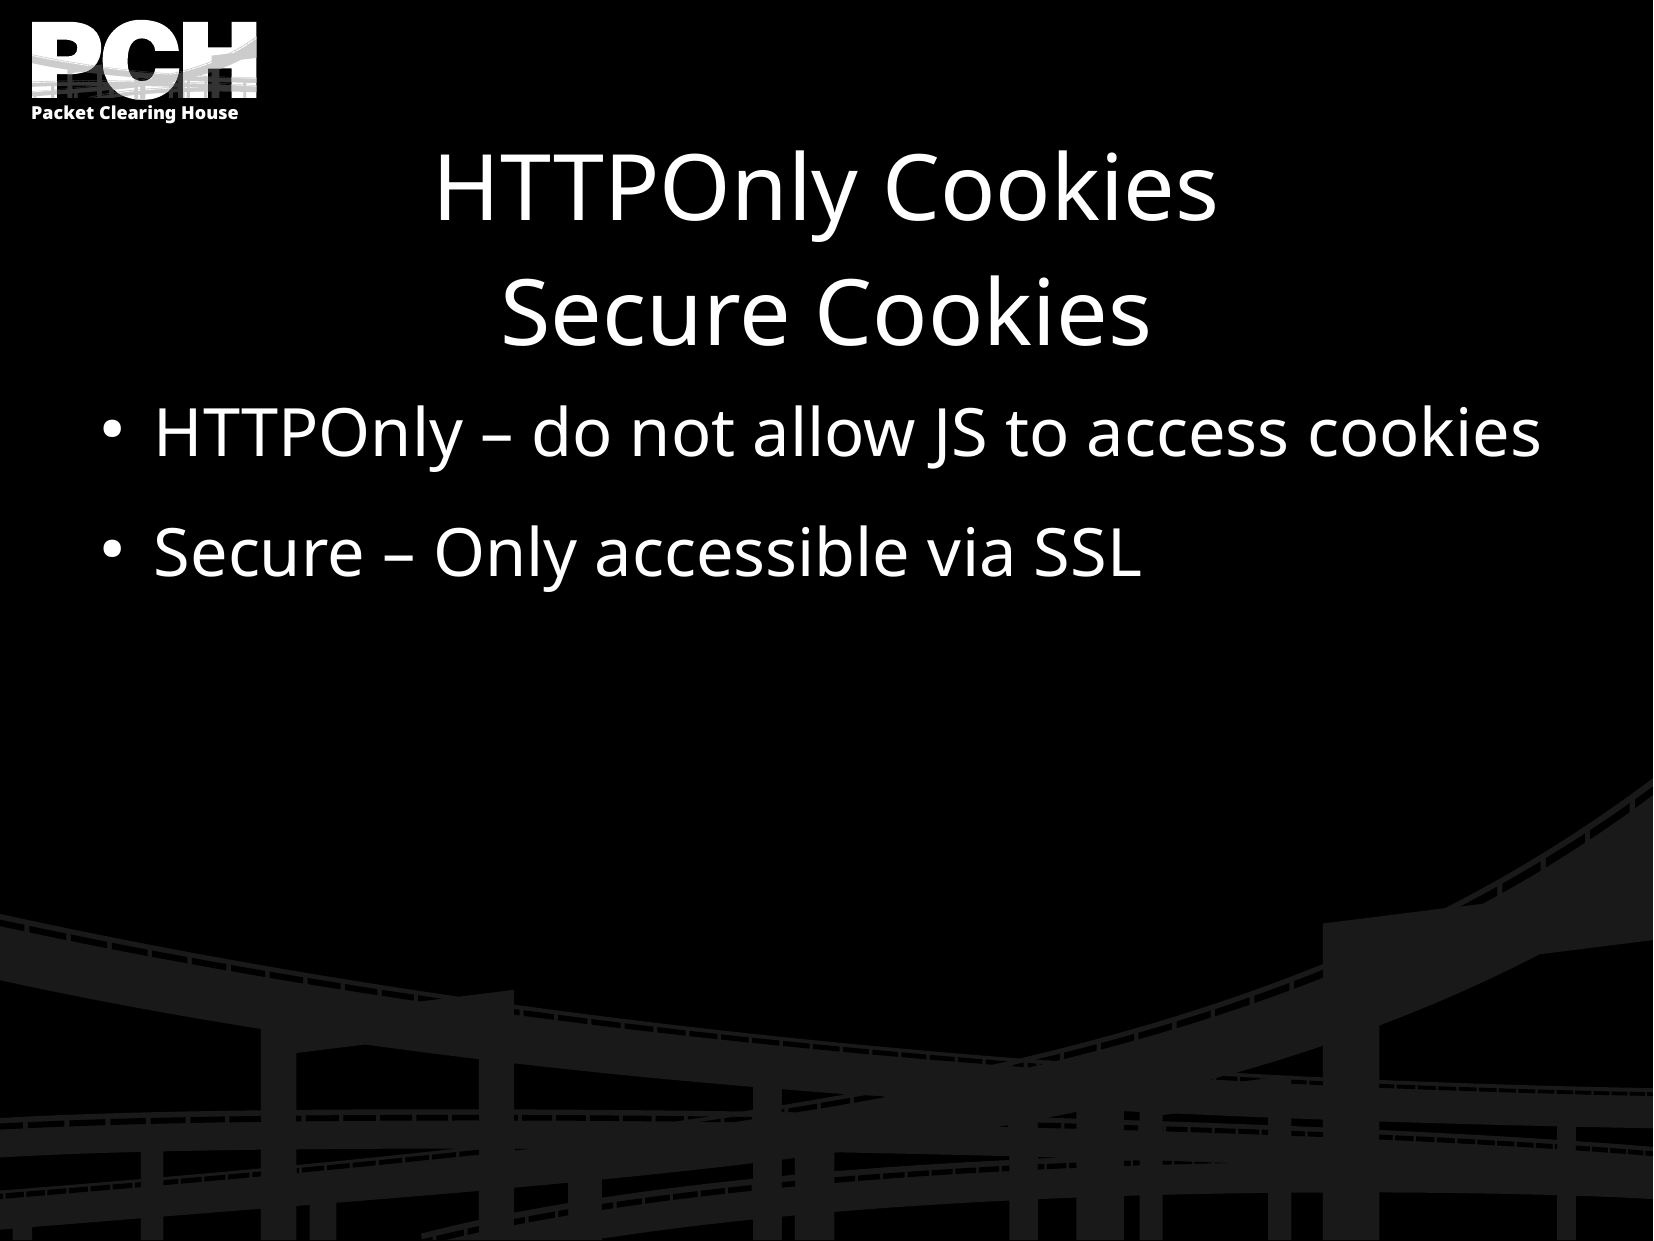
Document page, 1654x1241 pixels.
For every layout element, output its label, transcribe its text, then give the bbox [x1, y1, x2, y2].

list HTTPOnly – do not allow JS to access cookies Secure – Only accessible via SSL [82, 384, 1571, 1105]
title HTTPOnly Cookies Secure Cookies [82, 143, 1571, 352]
